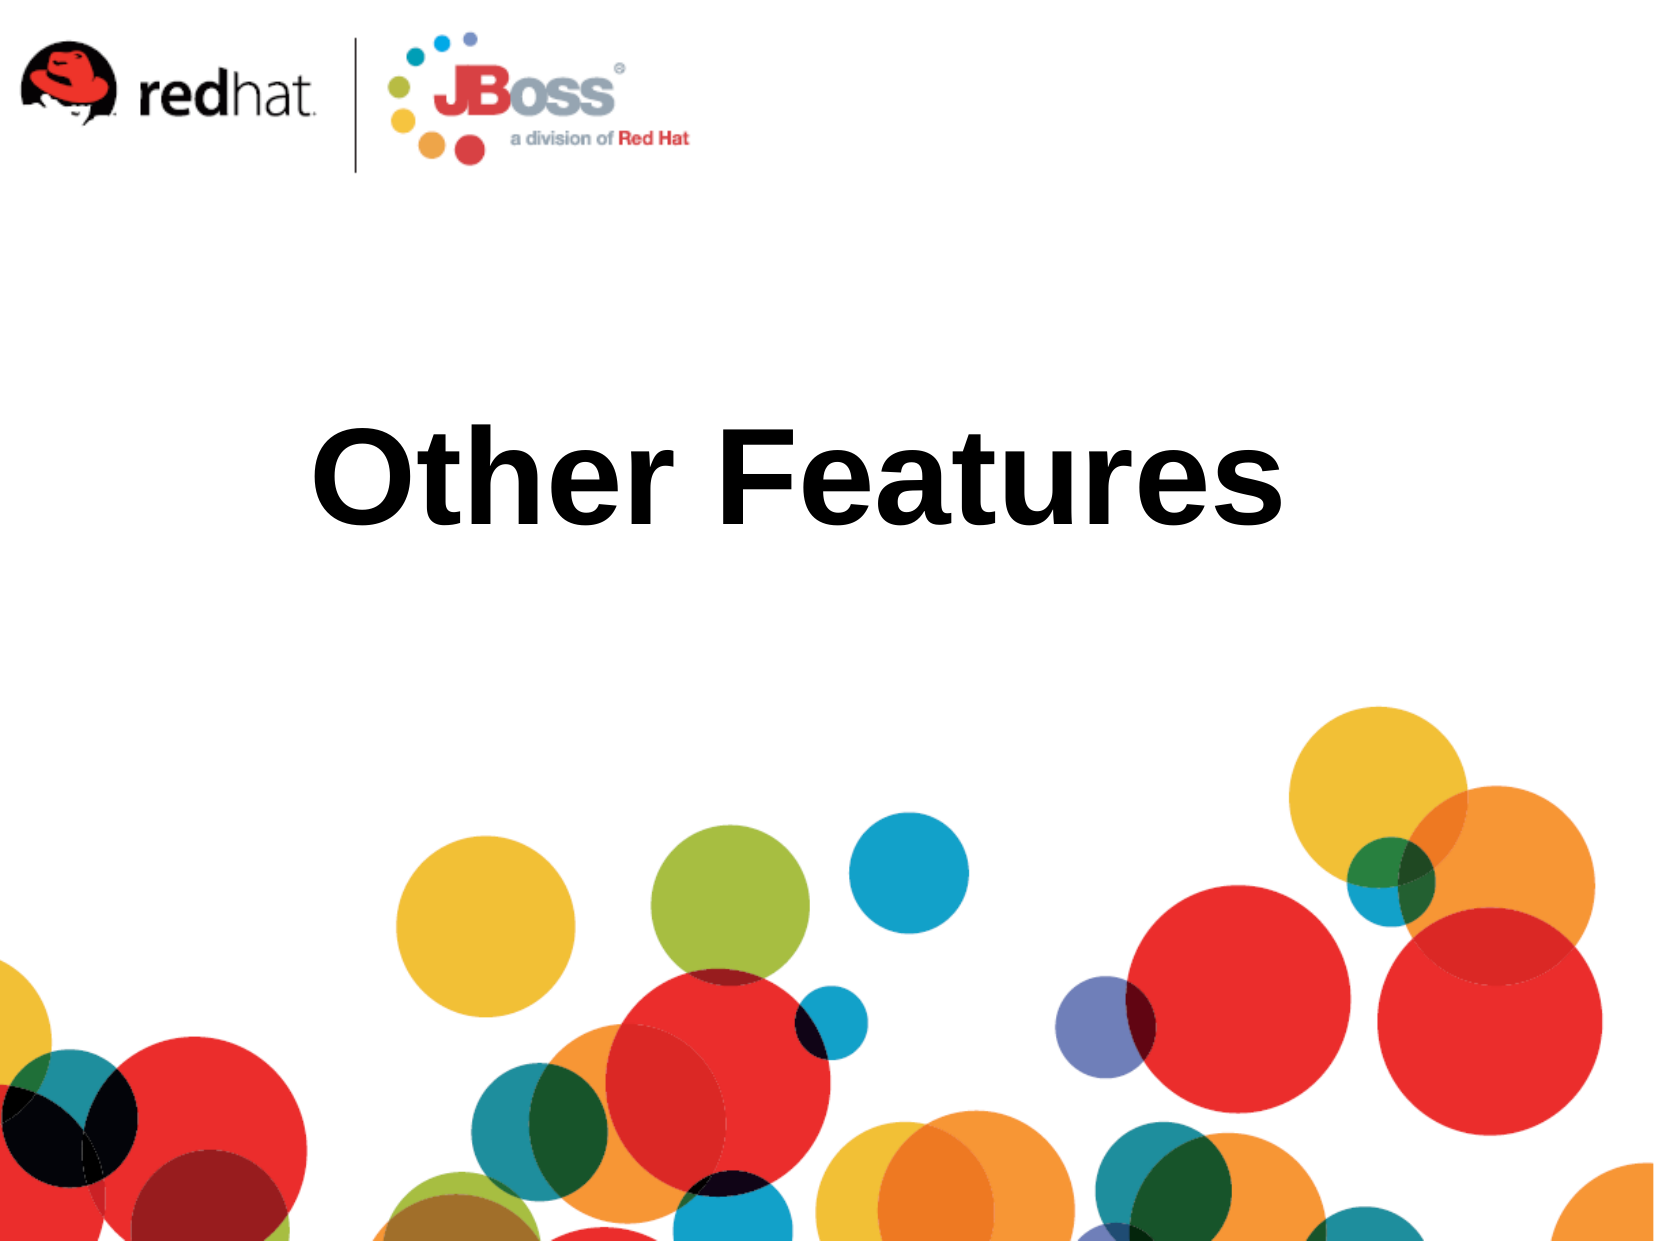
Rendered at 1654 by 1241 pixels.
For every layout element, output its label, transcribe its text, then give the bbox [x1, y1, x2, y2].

text_box Other Features [295, 392, 1342, 562]
picture [13, 5, 699, 182]
picture [0, 685, 1654, 1241]
